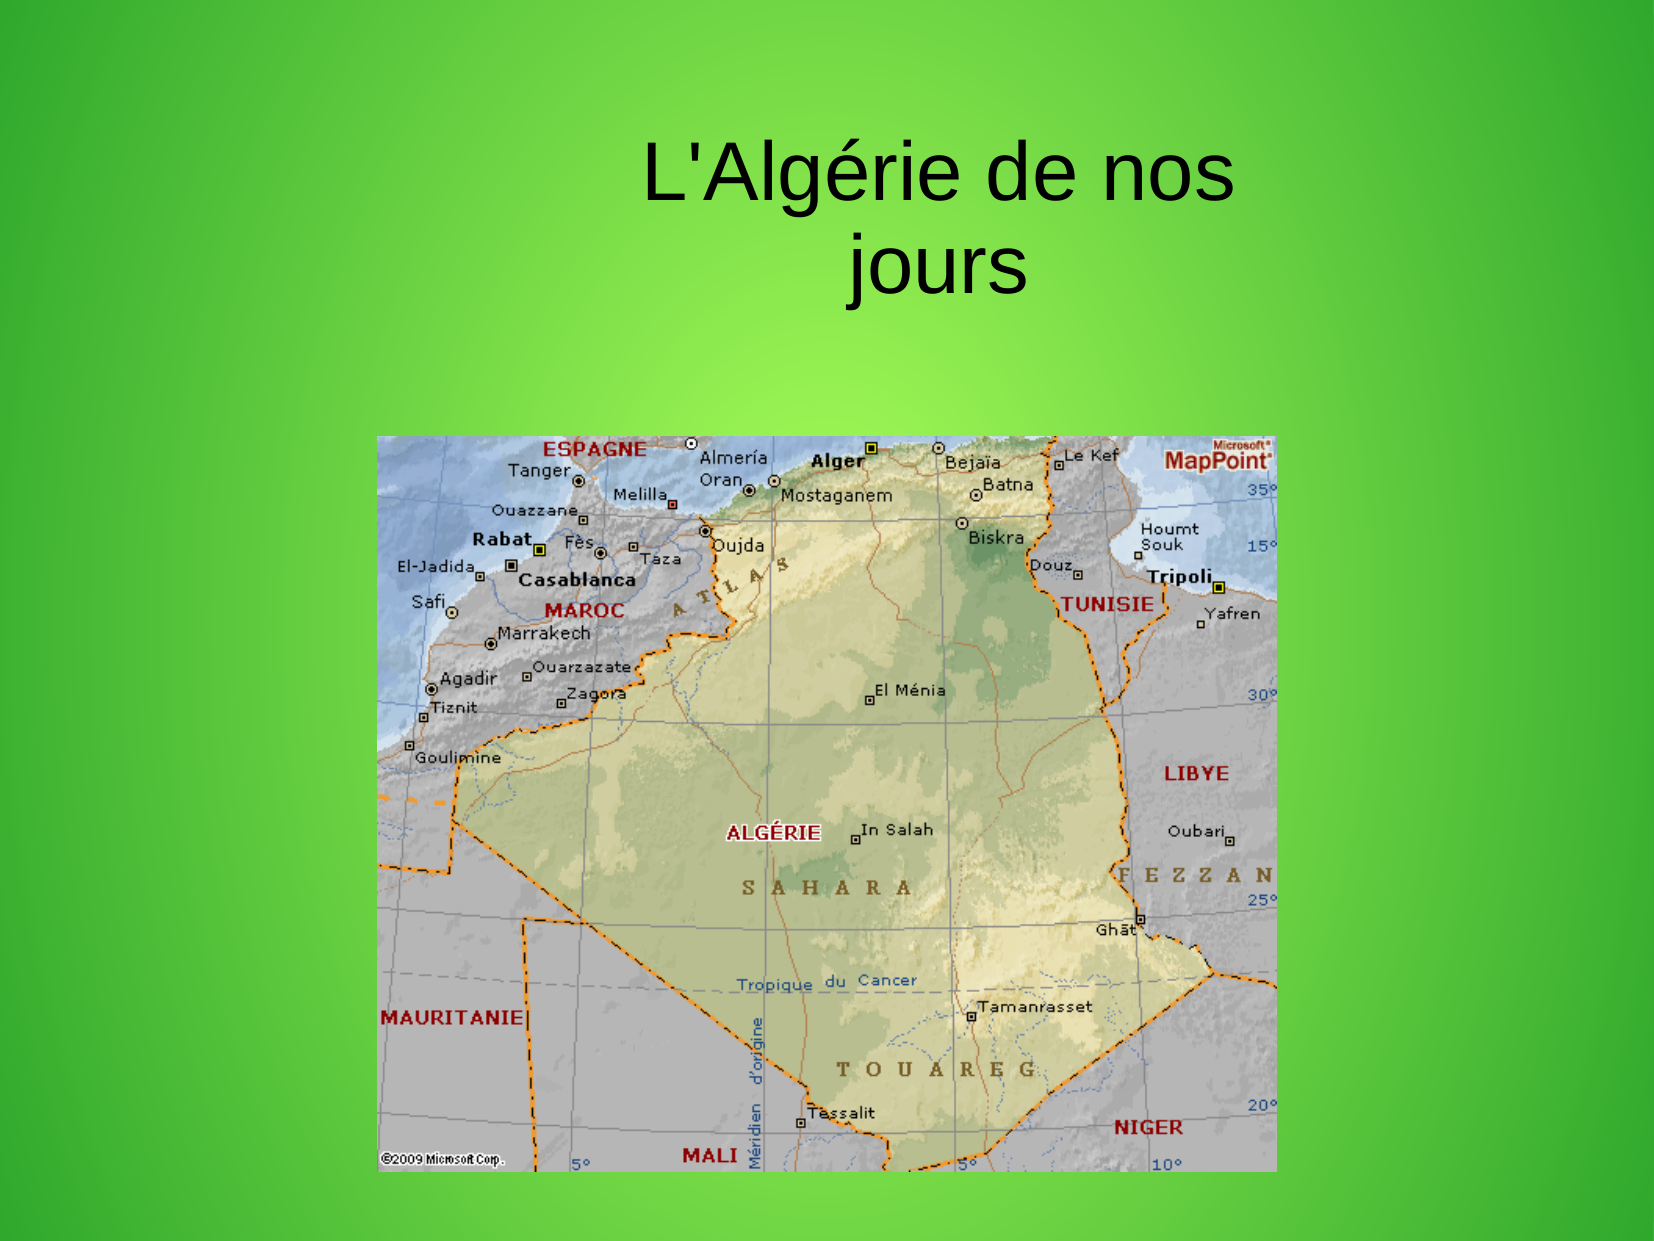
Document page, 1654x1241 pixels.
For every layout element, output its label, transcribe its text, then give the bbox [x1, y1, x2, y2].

picture [377, 436, 1277, 1172]
text_box L'Algérie de nos jours [555, 118, 1323, 319]
